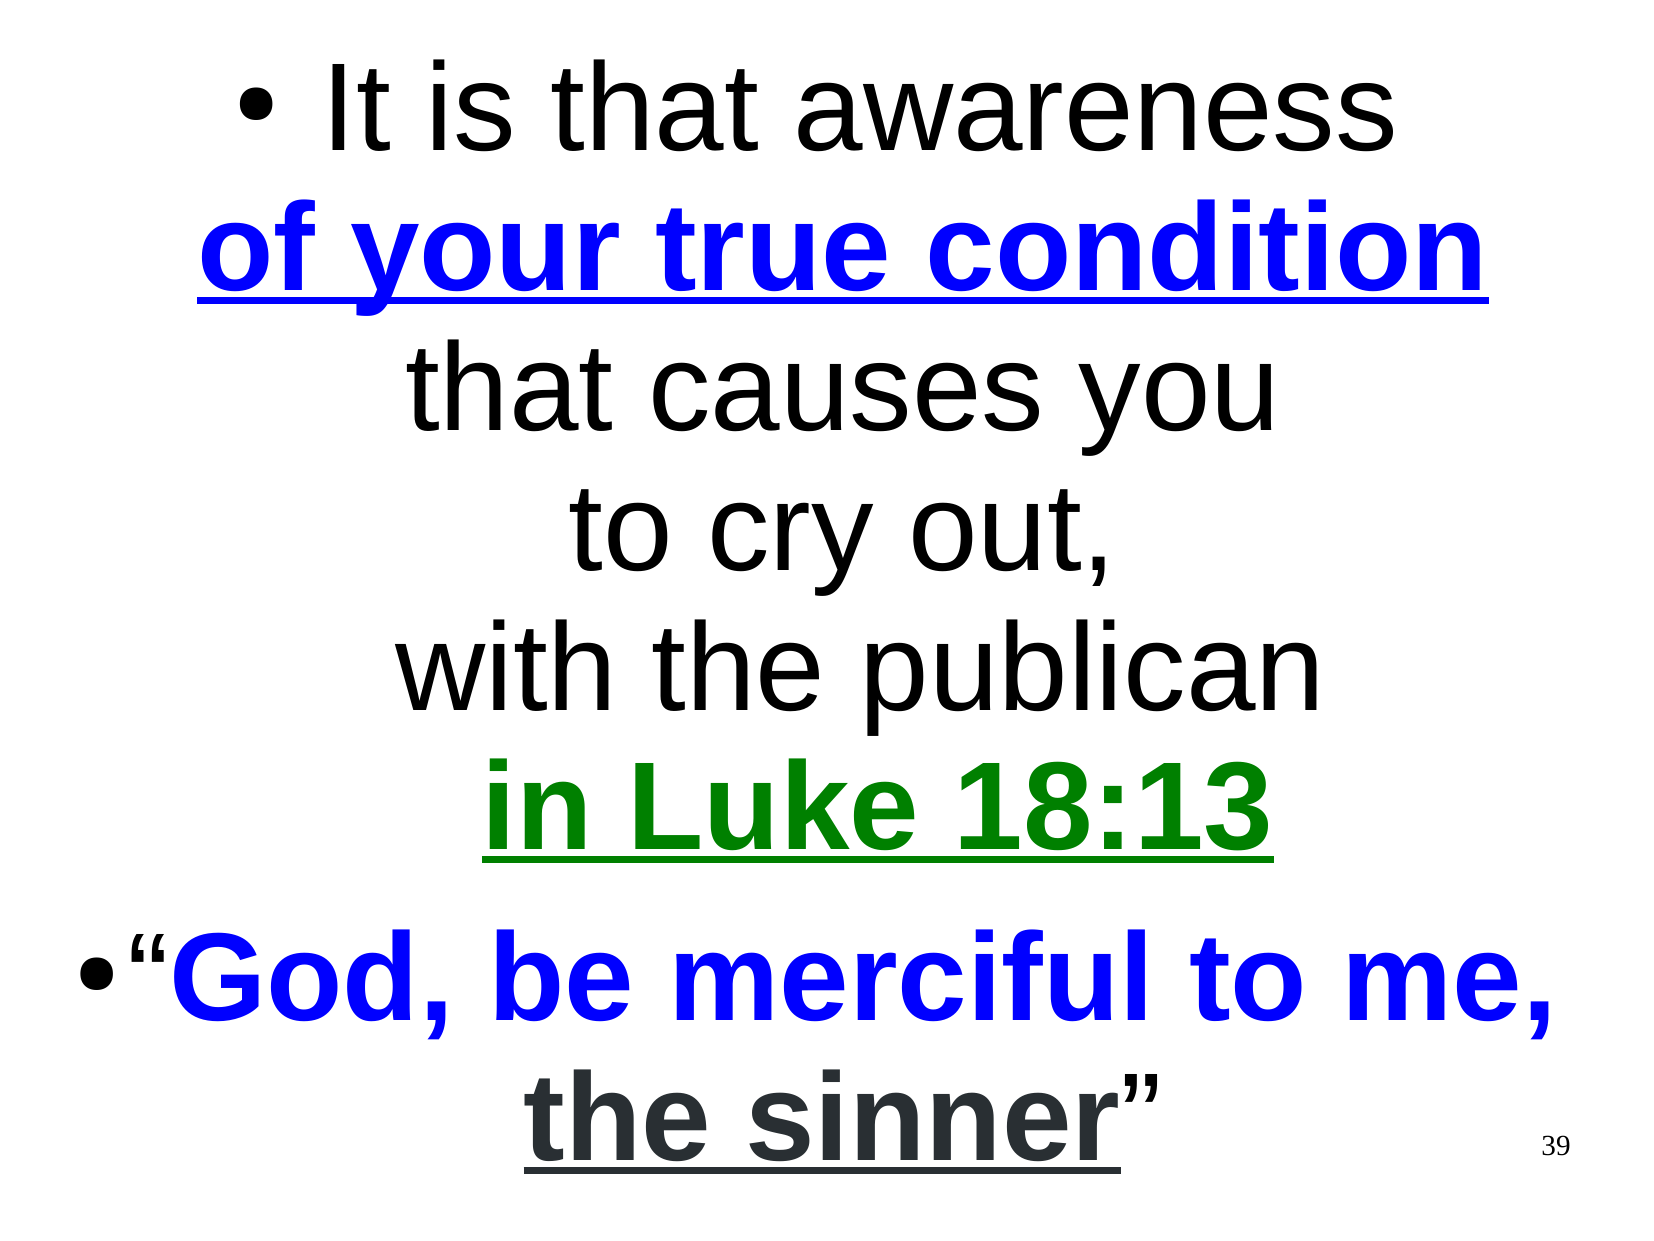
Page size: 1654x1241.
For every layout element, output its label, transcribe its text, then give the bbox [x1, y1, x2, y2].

list It is that awareness of your true condition that causes you to cry out, with the publican in Luke 18:13 “God, be merciful to me, the sinner” [37, 37, 1613, 1238]
